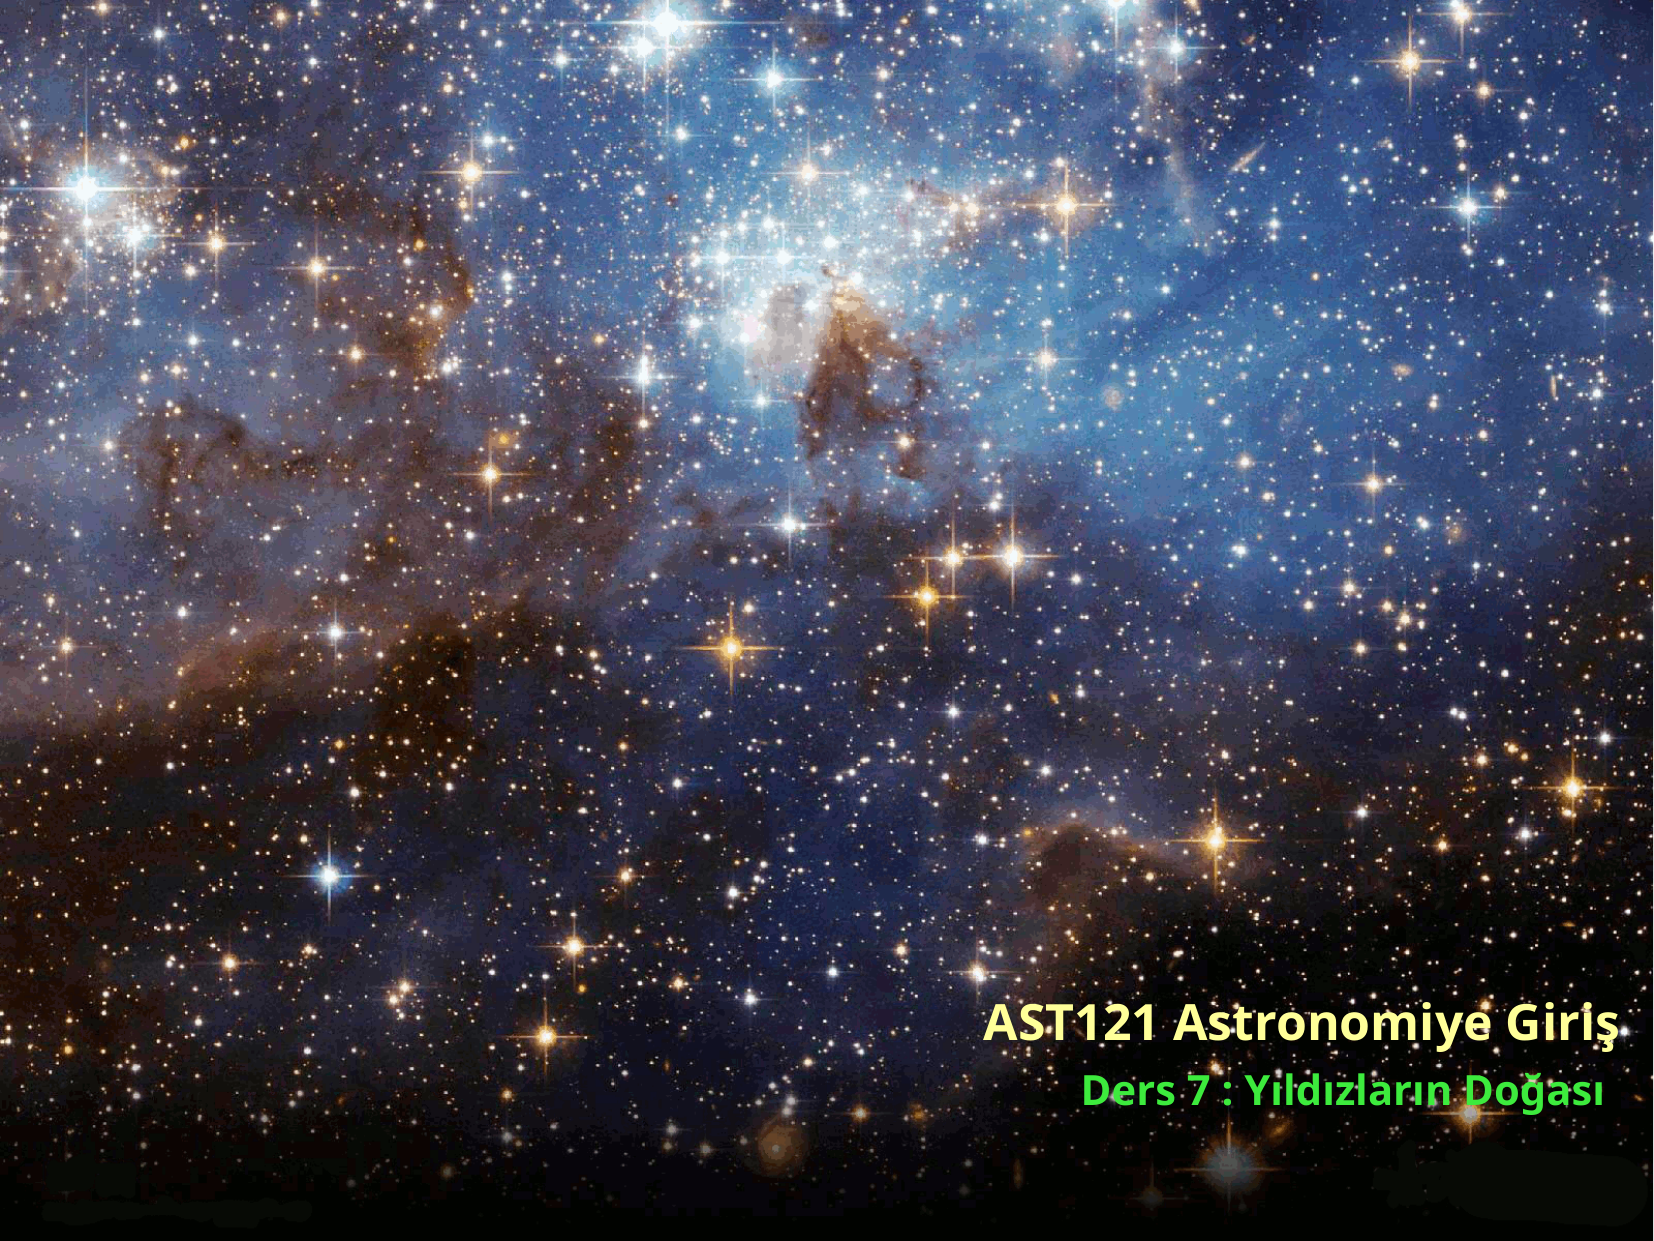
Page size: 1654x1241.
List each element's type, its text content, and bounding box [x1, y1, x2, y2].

title AST121 Astronomiye Giriş [570, 960, 1636, 1081]
picture [0, 0, 1654, 1241]
text_box Ders 7 : Yıldızların Doğası [675, 1055, 1621, 1126]
